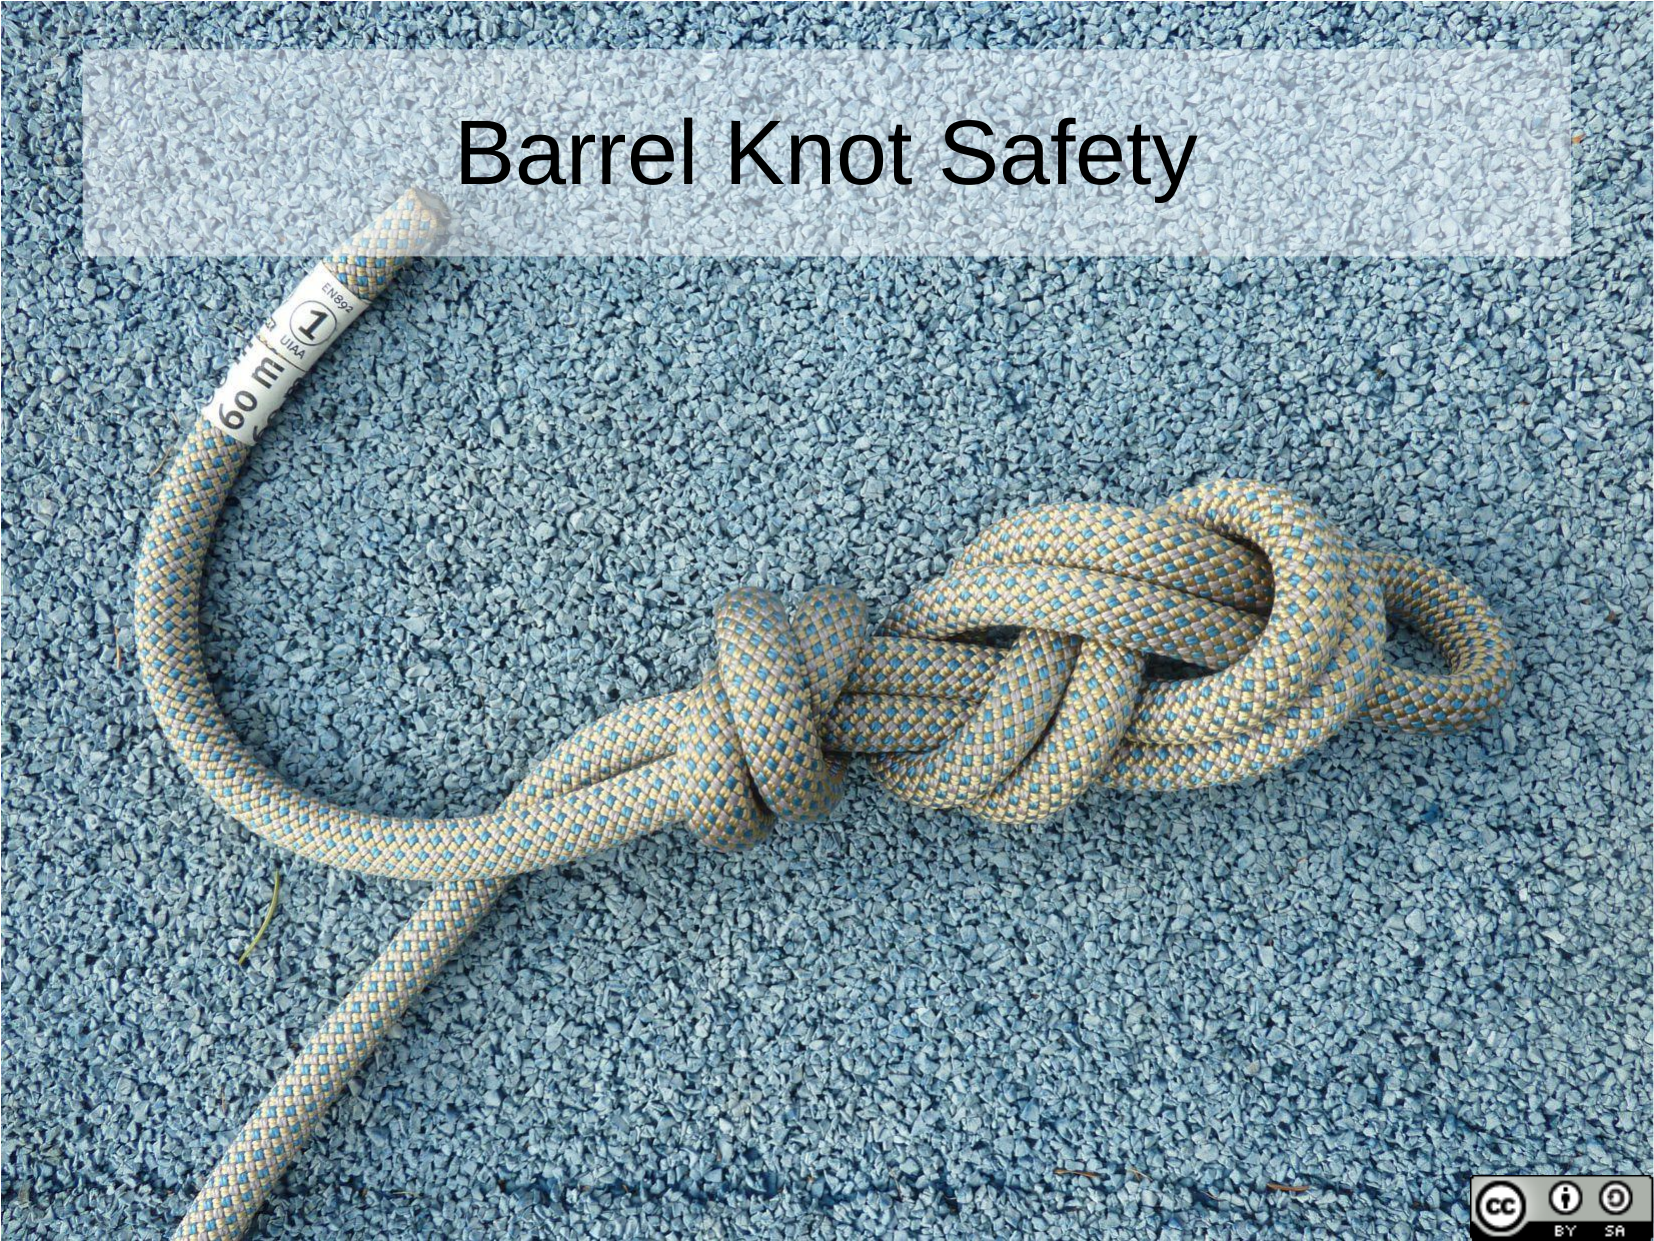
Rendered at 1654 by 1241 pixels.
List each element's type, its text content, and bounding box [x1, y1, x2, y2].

picture [1, 1, 1654, 1241]
title Barrel Knot Safety [82, 49, 1571, 257]
